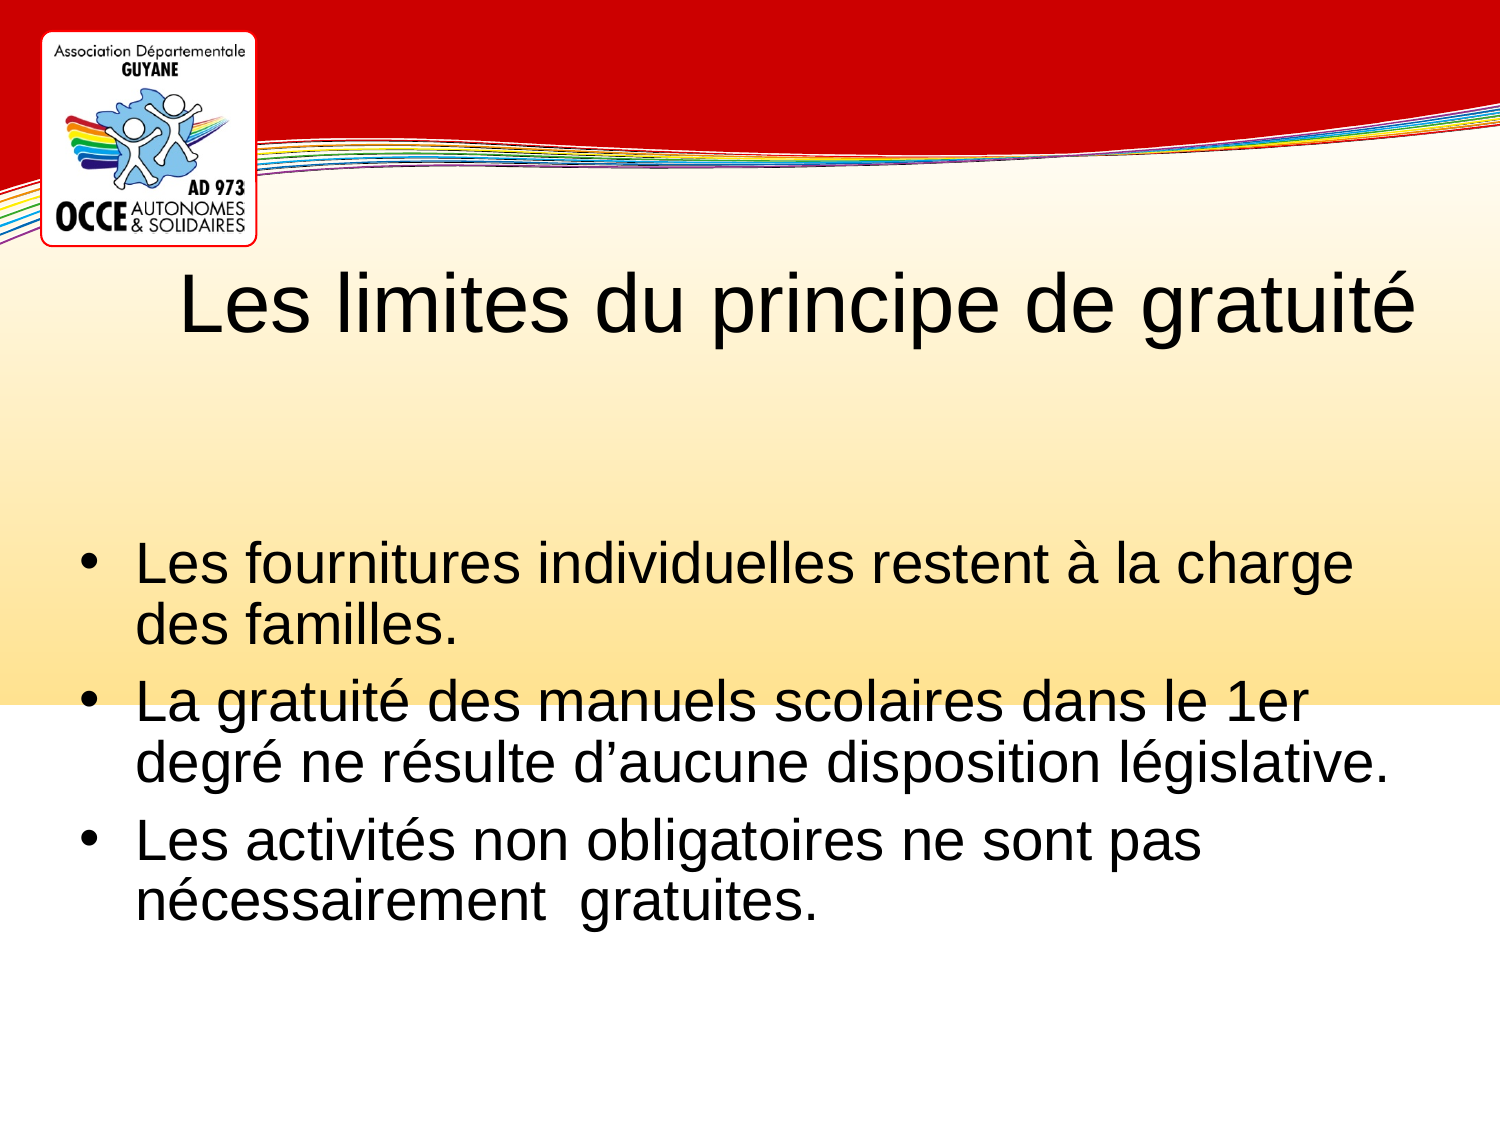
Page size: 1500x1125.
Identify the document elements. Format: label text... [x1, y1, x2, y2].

title Les limites du principe de gratuité [159, 255, 1438, 443]
list Les fournitures individuelles restent à la charge des familles. La gratuité des manuels scolaires dans le 1er degré ne résulte d’aucune disposition législative. Les activités non obligatoires ne sont pas nécessairement gratuites. [64, 527, 1415, 1023]
picture [54, 44, 245, 234]
